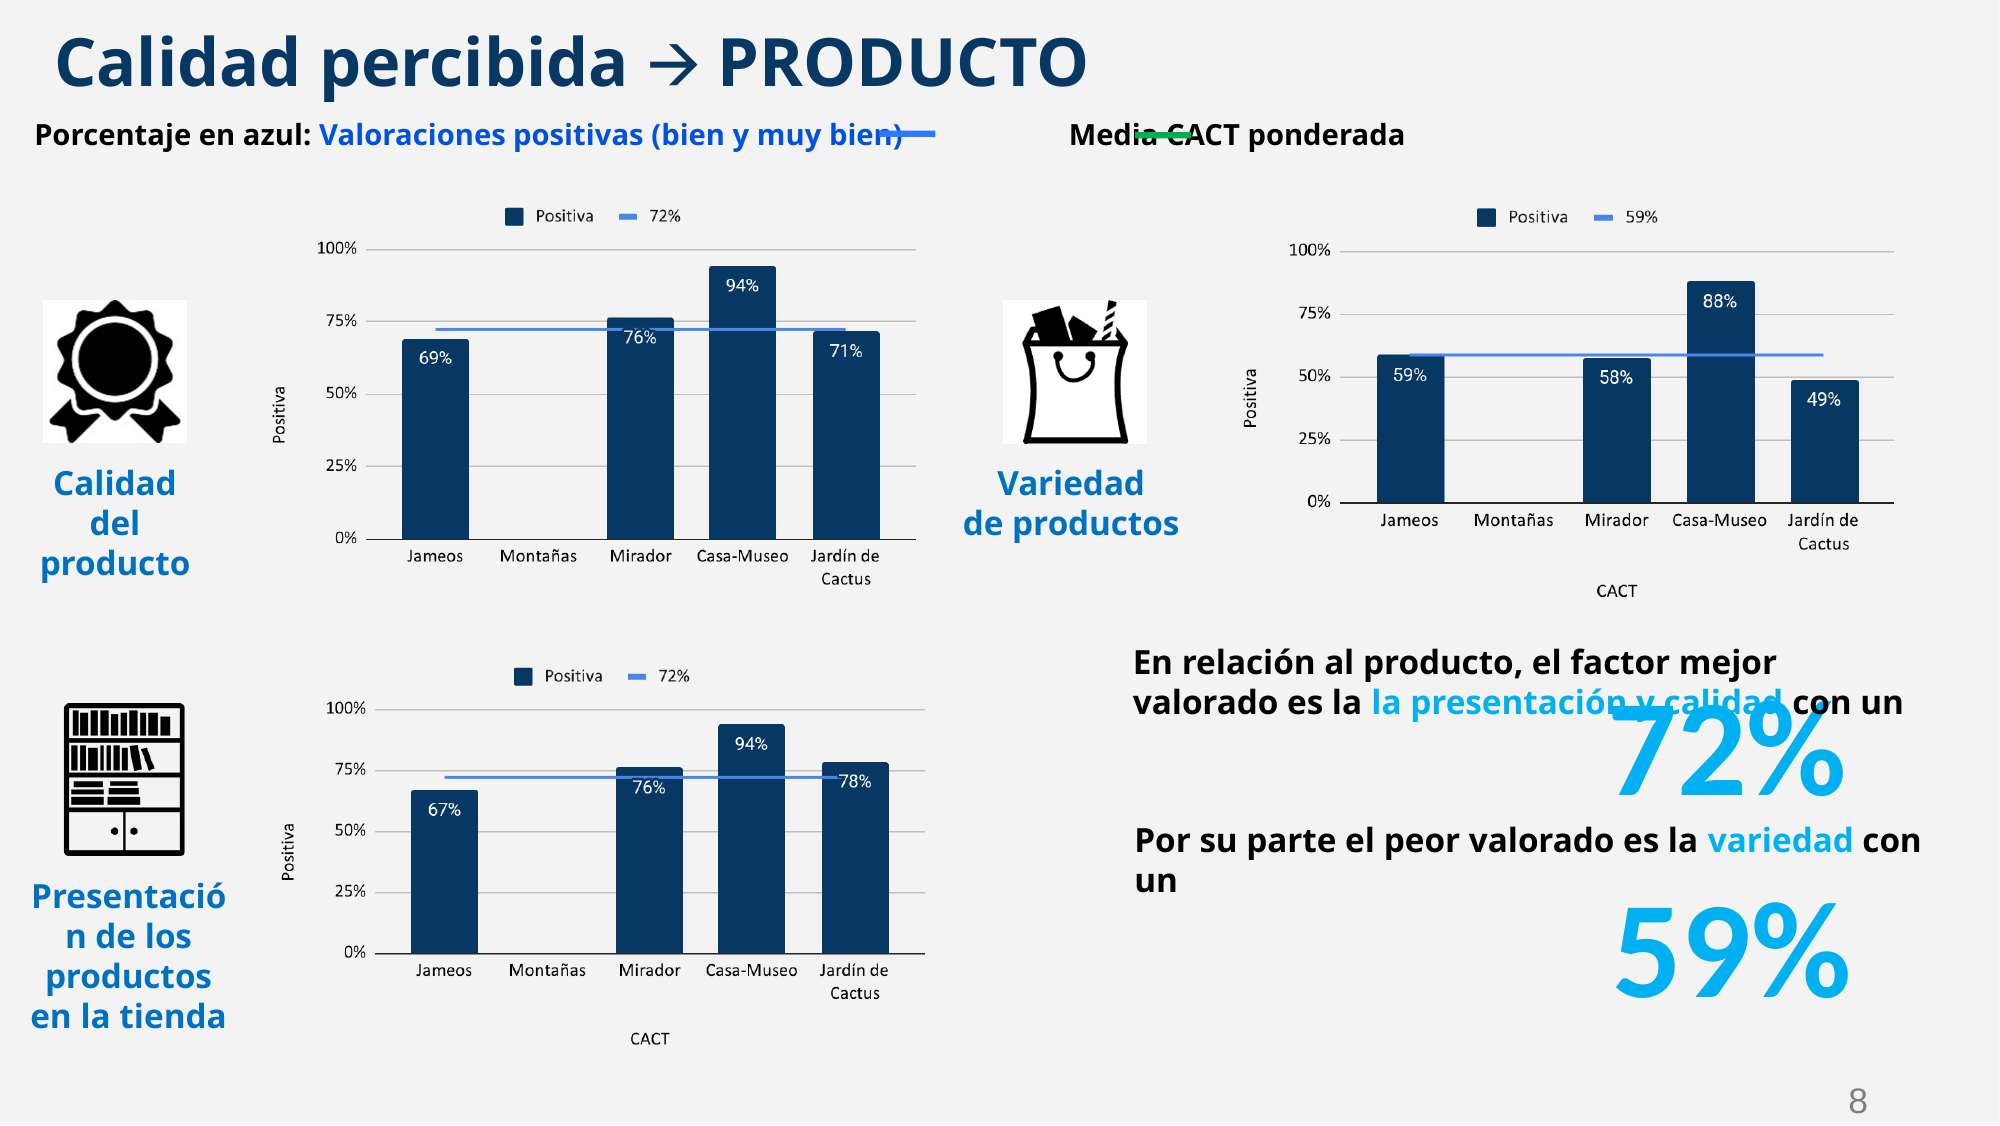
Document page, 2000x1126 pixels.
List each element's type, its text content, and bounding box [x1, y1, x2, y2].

text_box Porcentaje en azul: Valoraciones positivas (bien y muy bien) Media CACT ponderada [19, 109, 1988, 158]
picture [43, 300, 187, 444]
text_box Por su parte el peor valorado es la variedad con un [1119, 811, 1953, 868]
text_box 72% [1592, 730, 1881, 811]
picture [1003, 300, 1147, 444]
text_box Variedad de productos [936, 454, 1211, 551]
text_box Calidad percibida 🡪 PRODUCTO [54, 0, 1126, 109]
text_box Presentación de los productos en la tienda [7, 867, 250, 1045]
slide_number <number> [1419, 1069, 1886, 1126]
picture [258, 646, 945, 1070]
text_box En relación al producto, el factor mejor valorado es la la presentación y calidad con un [1117, 633, 1924, 730]
text_box 59% [1597, 868, 1886, 1035]
text_box Calidad del producto [0, 454, 232, 551]
picture [47, 703, 201, 856]
picture [1219, 186, 1915, 624]
picture [249, 186, 936, 610]
text_box 72% [1763, 730, 1778, 736]
